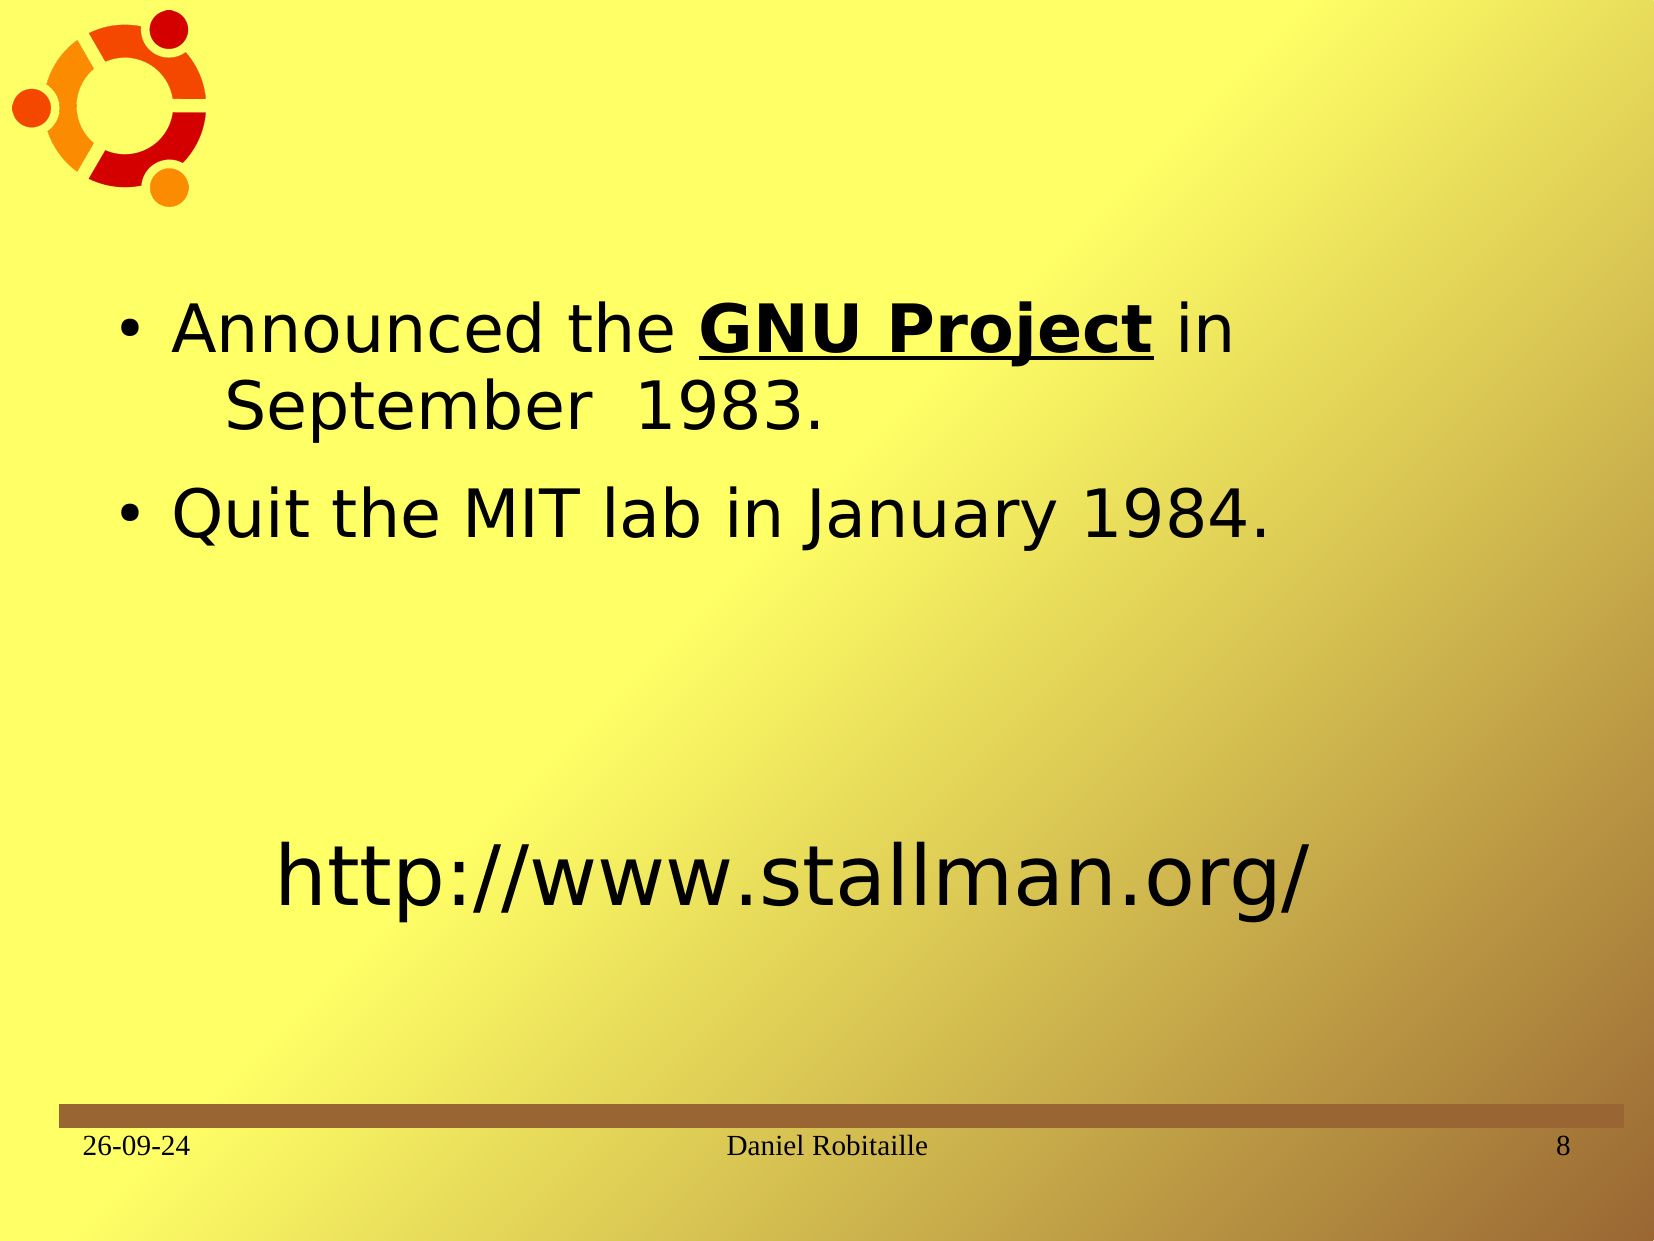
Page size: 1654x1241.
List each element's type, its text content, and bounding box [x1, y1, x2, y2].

list Announced the GNU Project in September 1983. Quit the MIT lab in January 1984. [82, 290, 1571, 1109]
text_box http://www.stallman.org/ [259, 820, 1326, 933]
picture [12, 10, 207, 207]
